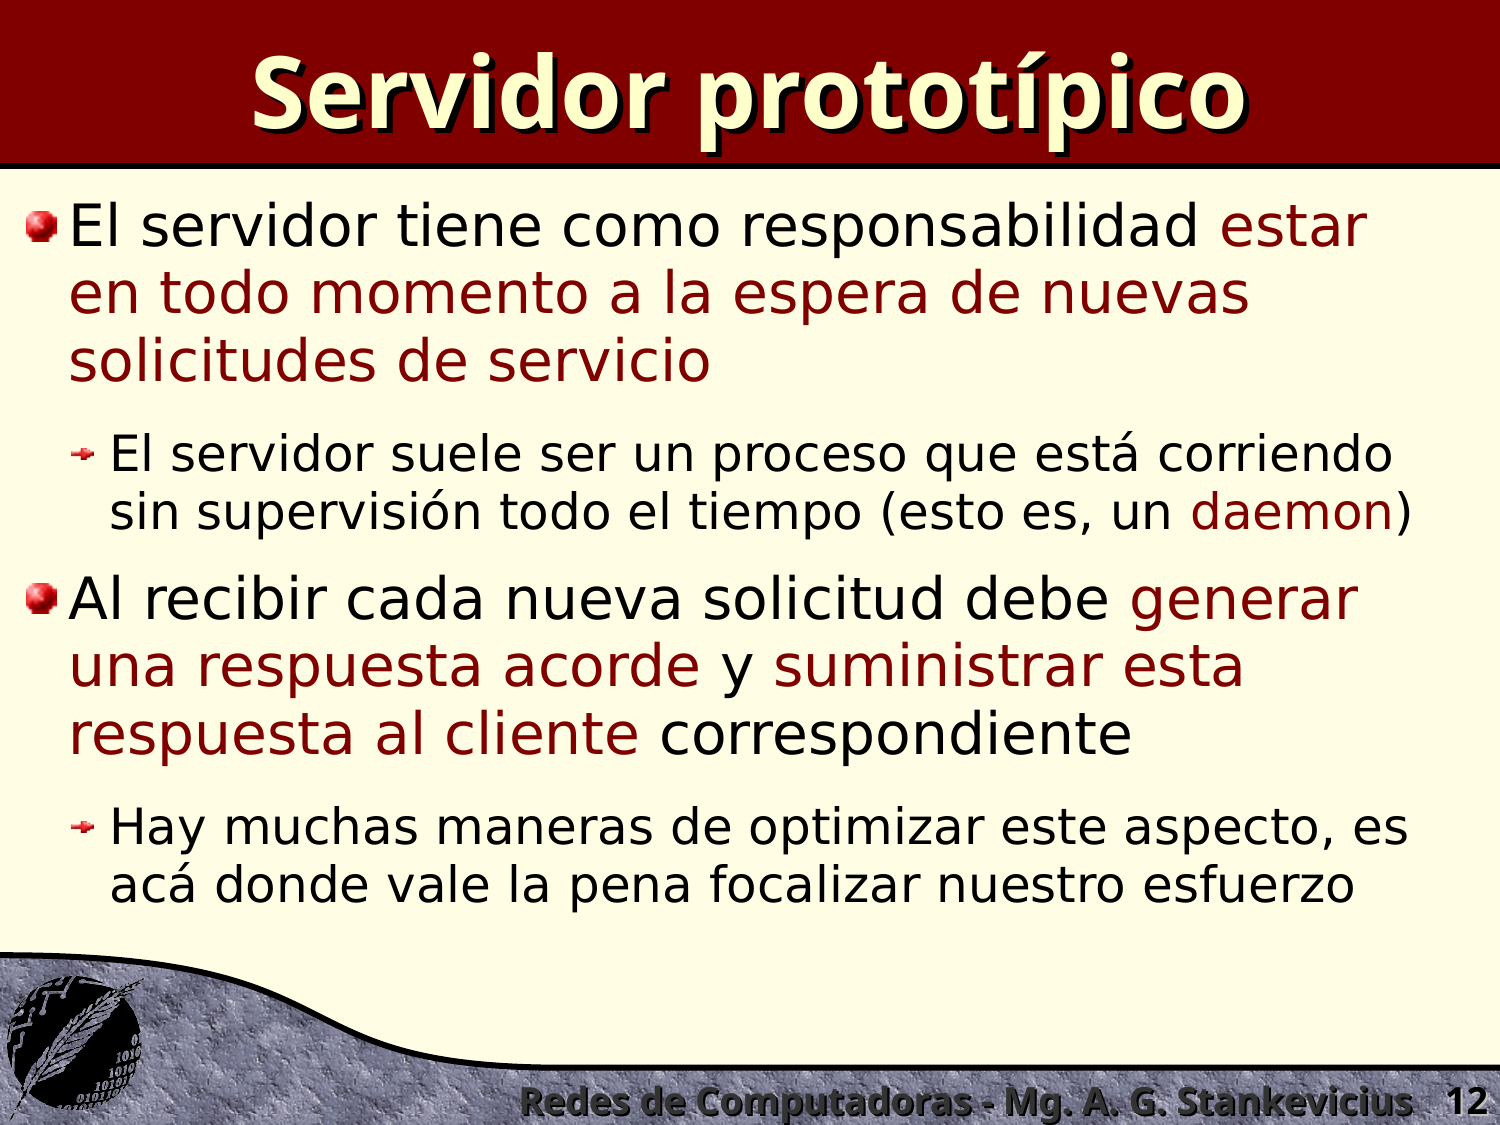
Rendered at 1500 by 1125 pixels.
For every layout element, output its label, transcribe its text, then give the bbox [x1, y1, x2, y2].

title Servidor prototípico [15, 5, 1485, 160]
picture [0, 959, 1500, 1125]
list El servidor tiene como responsabilidad estar en todo momento a la espera de nuevas solicitudes de servicio El servidor suele ser un proceso que está corriendo sin supervisión todo el tiempo (esto es, un daemon) Al recibir cada nueva solicitud debe generar una respuesta acorde y suministrar esta respuesta al cliente correspondiente Hay muchas maneras de optimizar este aspecto, es acá donde vale la pena focalizar nuestro esfuerzo [11, 192, 1486, 921]
picture [790, 1100, 795, 1110]
picture [1047, 1100, 1054, 1110]
